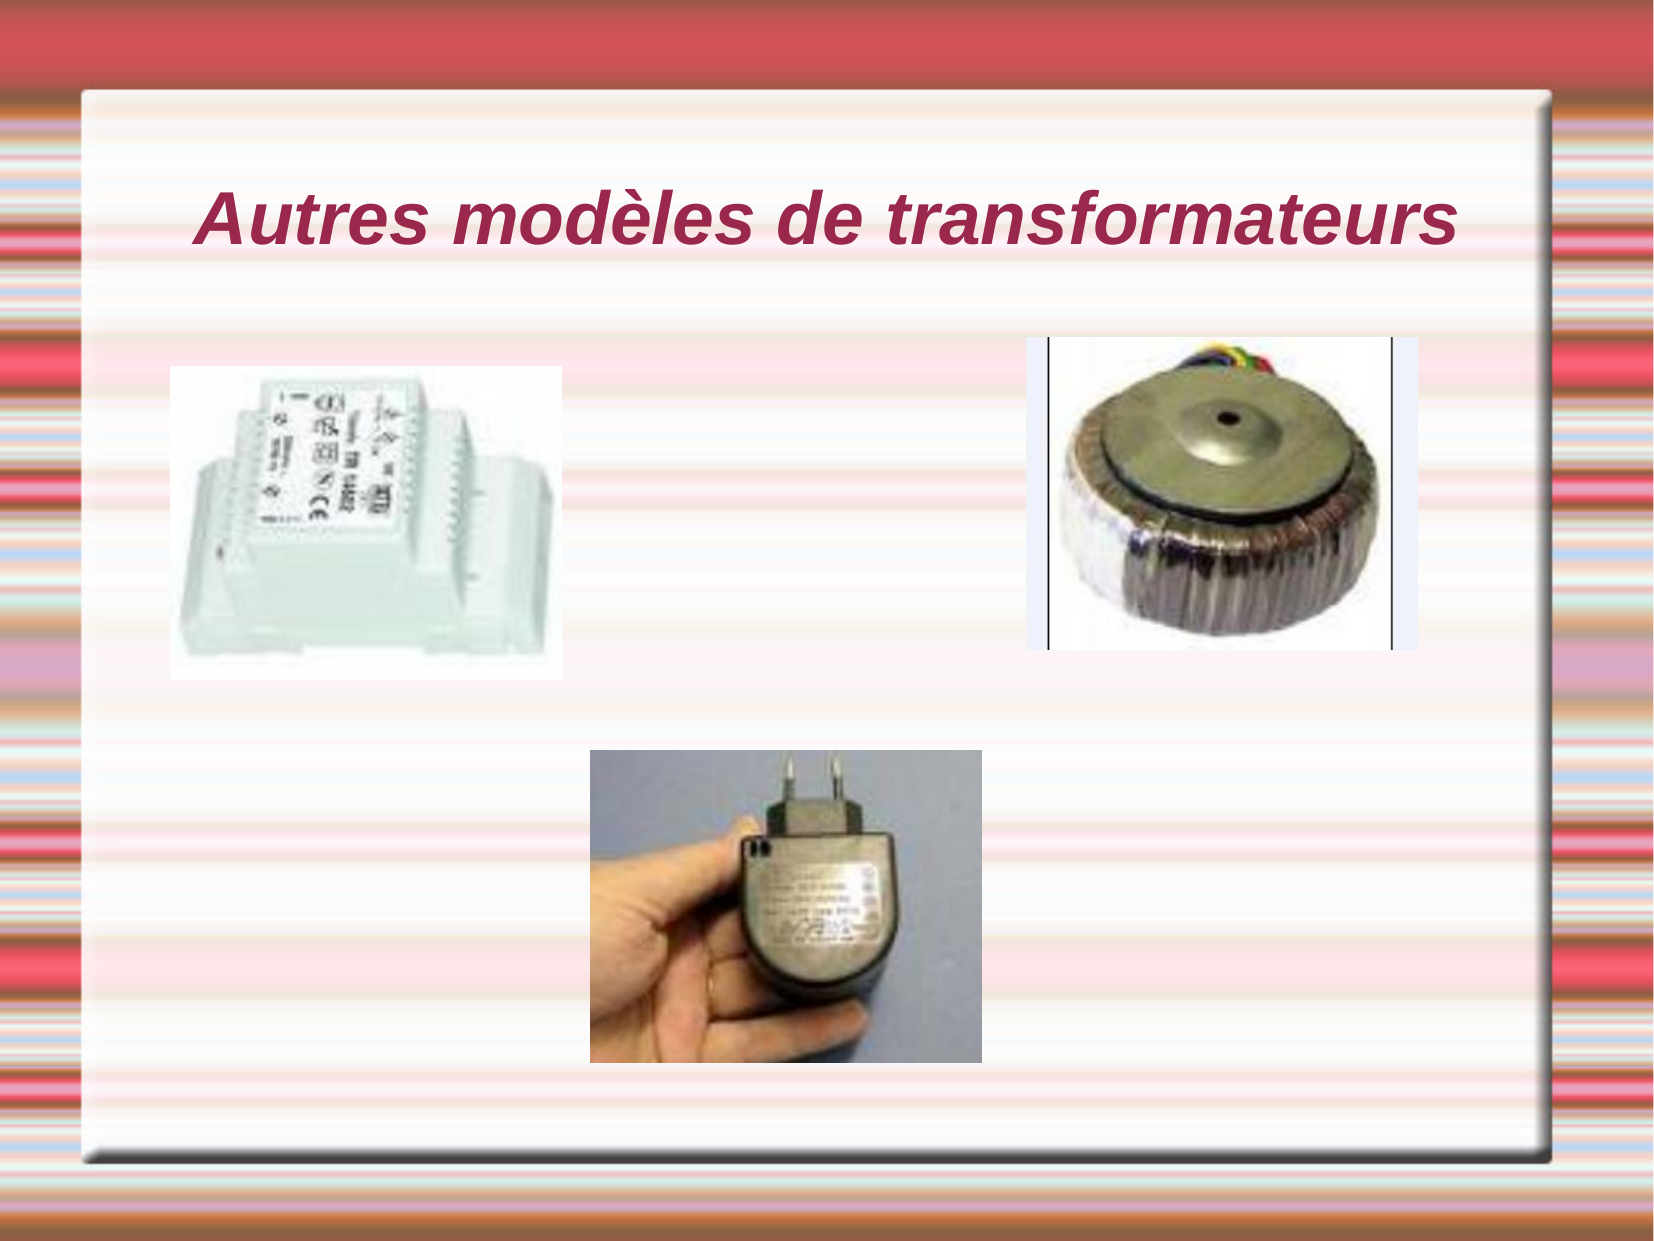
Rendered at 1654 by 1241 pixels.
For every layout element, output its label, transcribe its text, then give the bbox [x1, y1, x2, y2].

title Autres modèles de transformateurs [121, 114, 1534, 322]
text_box [147, 738, 1506, 810]
picture [0, 0, 1654, 1241]
